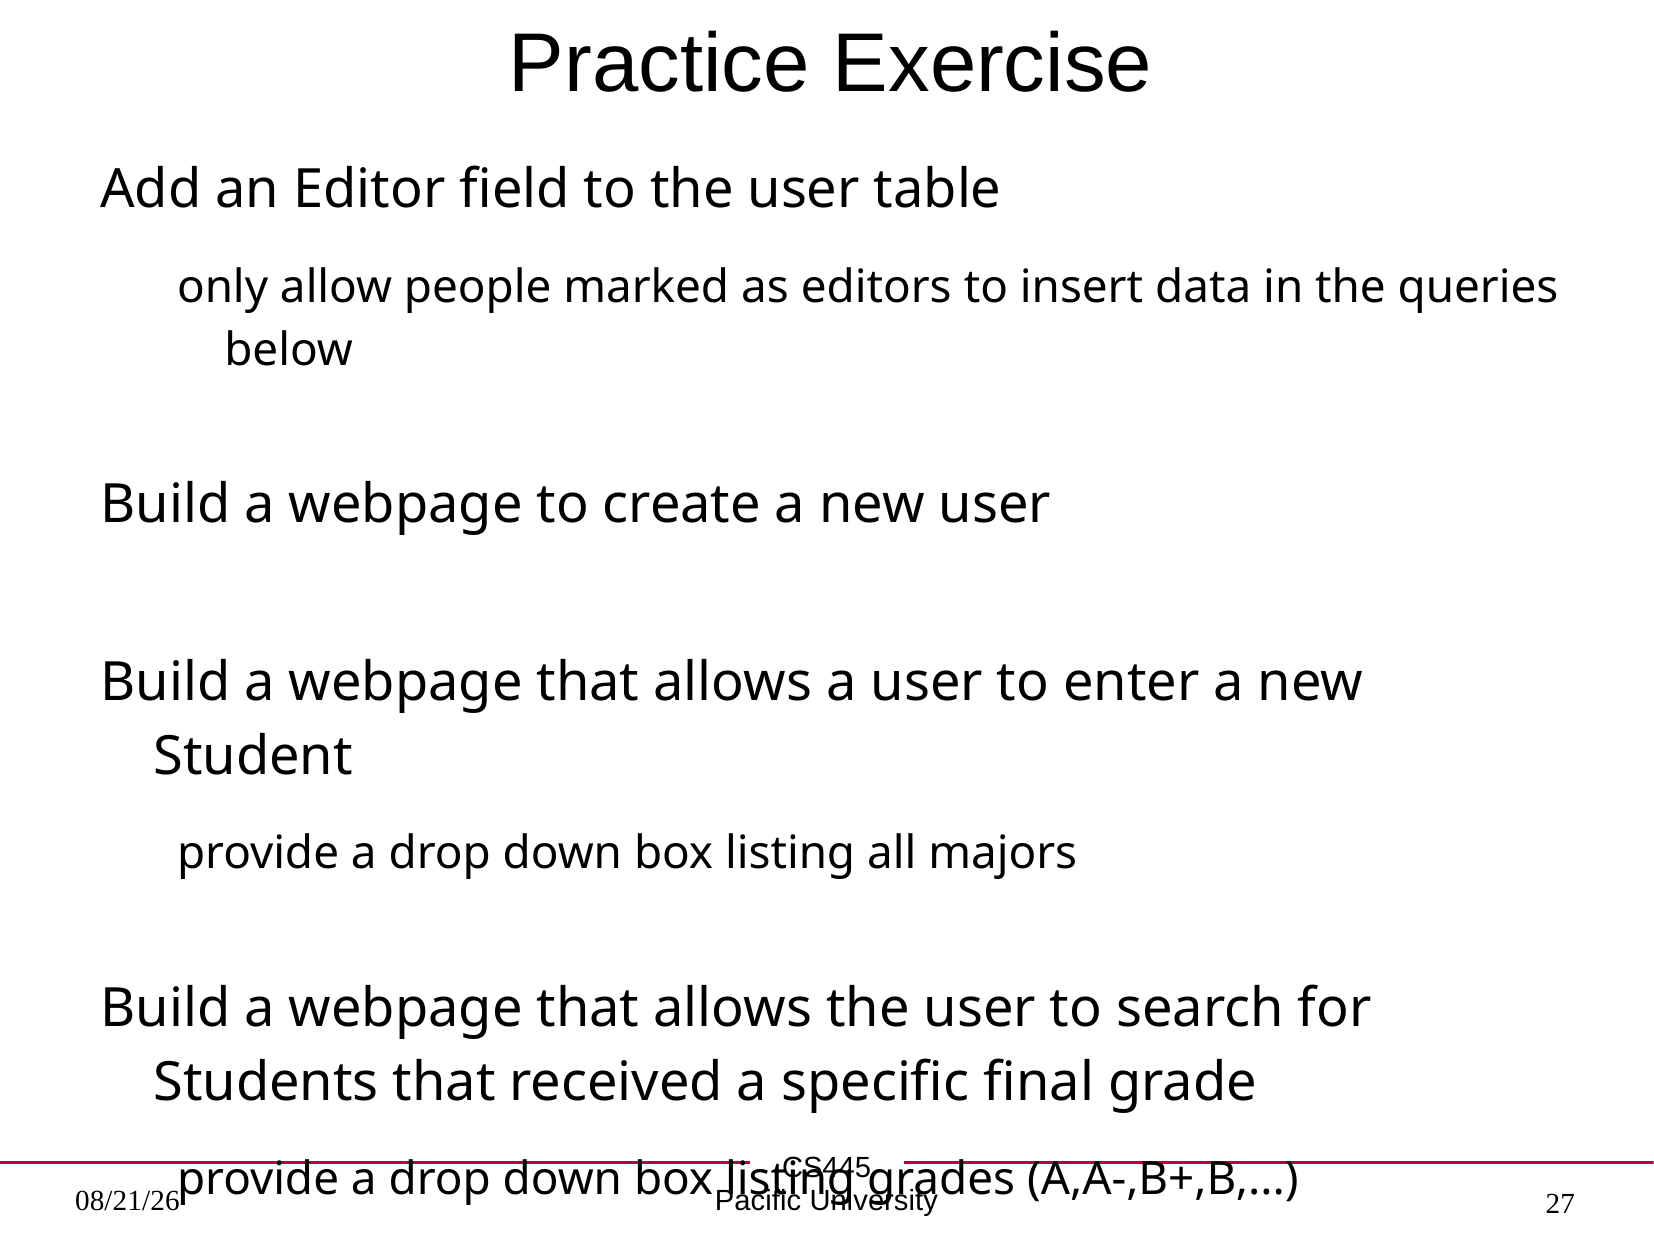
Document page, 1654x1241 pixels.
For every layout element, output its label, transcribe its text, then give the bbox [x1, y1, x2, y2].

title Practice Exercise [86, 15, 1576, 109]
list Add an Editor field to the user table only allow people marked as editors to insert data in the queries below Build a webpage to create a new user Build a webpage that allows a user to enter a new Student provide a drop down box listing all majors Build a webpage that allows the user to search for Students that received a specific final grade provide a drop down box listing grades (A,A-,B+,B,...) [82, 150, 1571, 1111]
